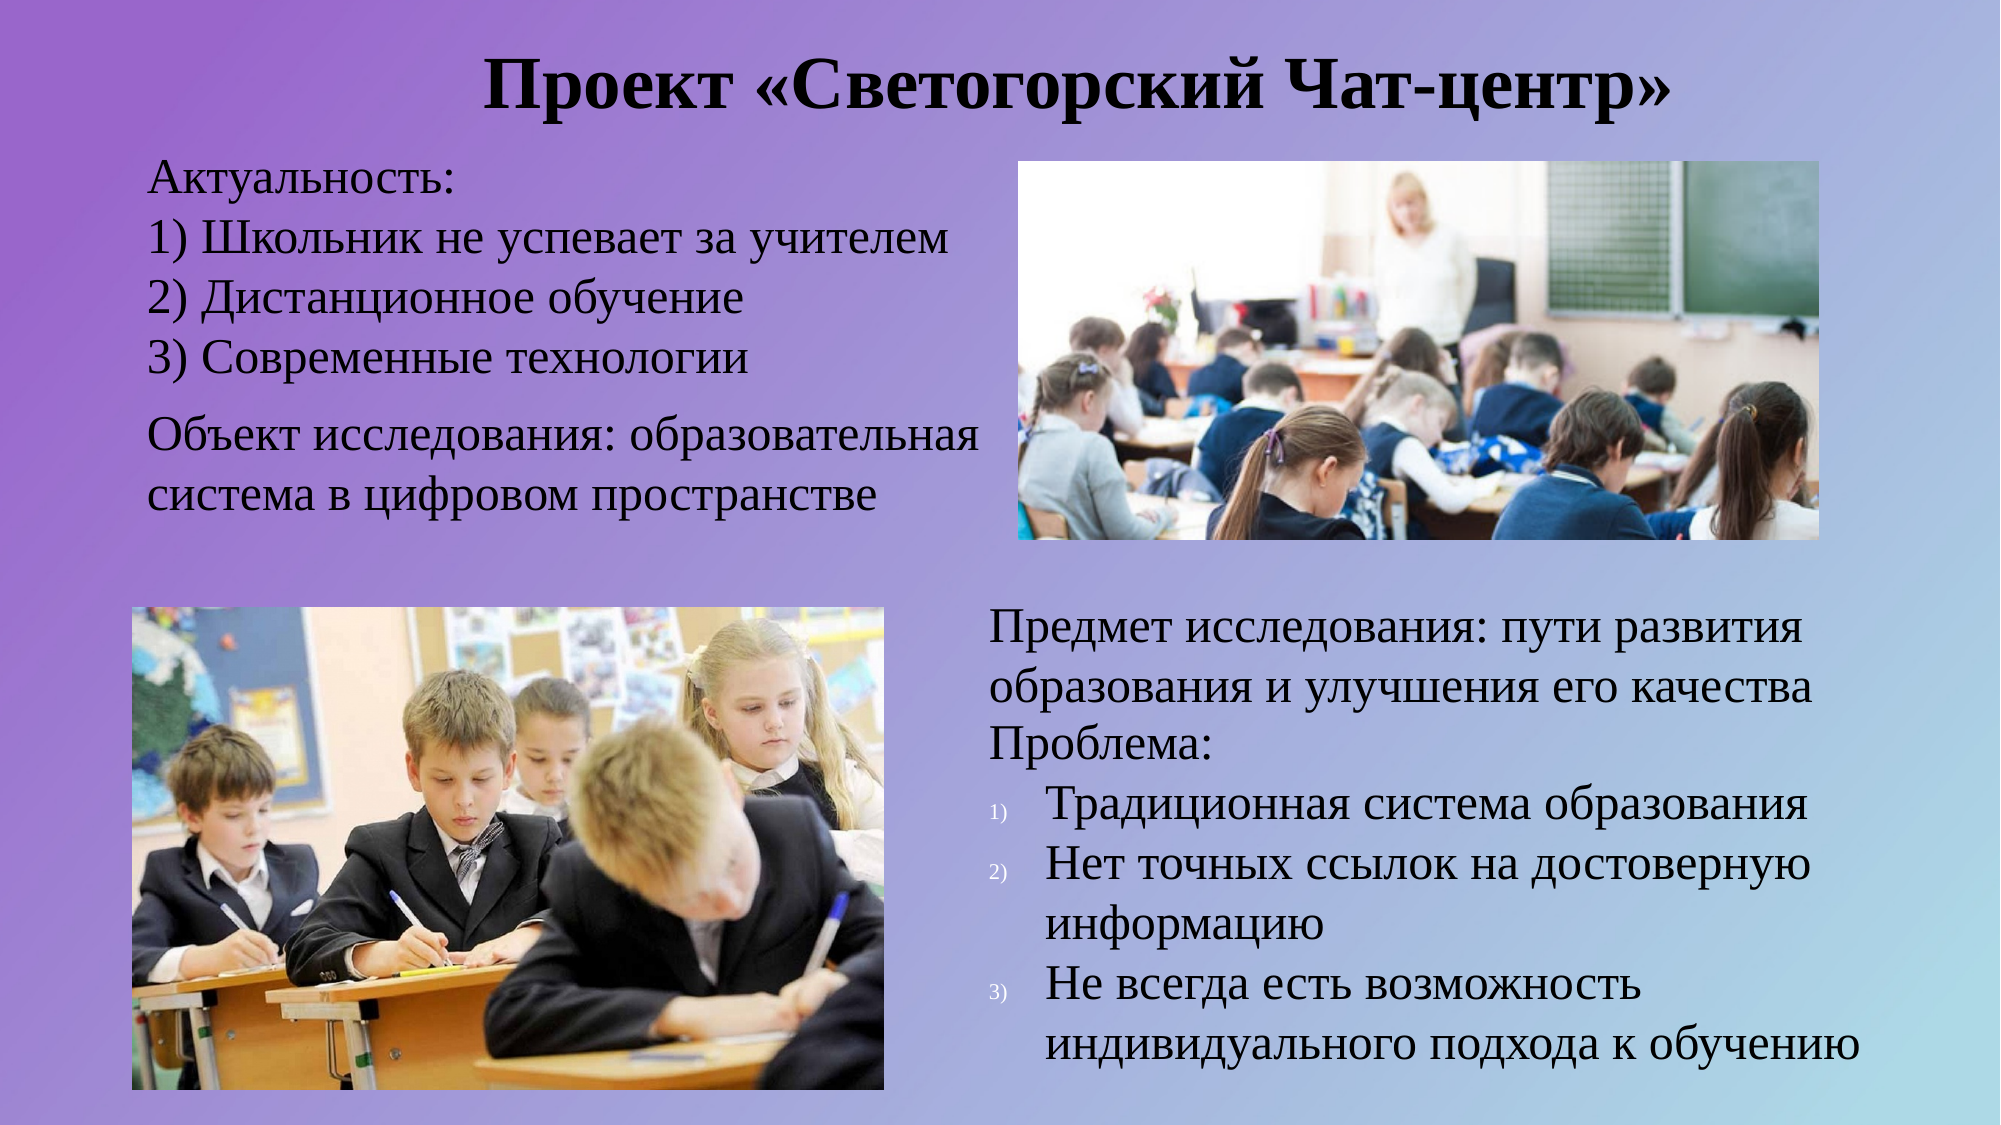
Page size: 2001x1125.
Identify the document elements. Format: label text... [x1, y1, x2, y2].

text_box Предмет исследования: пути развития образования и улучшения его качества [974, 585, 1845, 721]
text_box Проект «Светогорский Чат-центр» [469, 25, 1711, 131]
text_box Проблема: Традиционная система образования Нет точных ссылок на достоверную информацию Не всегда есть возможность индивидуального подхода к обучению [974, 701, 1897, 1077]
picture [0, 0, 2000, 1125]
text_box Актуальность: 1) Школьник не успевает за учителем 2) Дистанционное обучение 3) Современные технологии [132, 136, 1019, 392]
text_box Объект исследования: образовательная система в цифровом пространстве [132, 392, 1003, 528]
